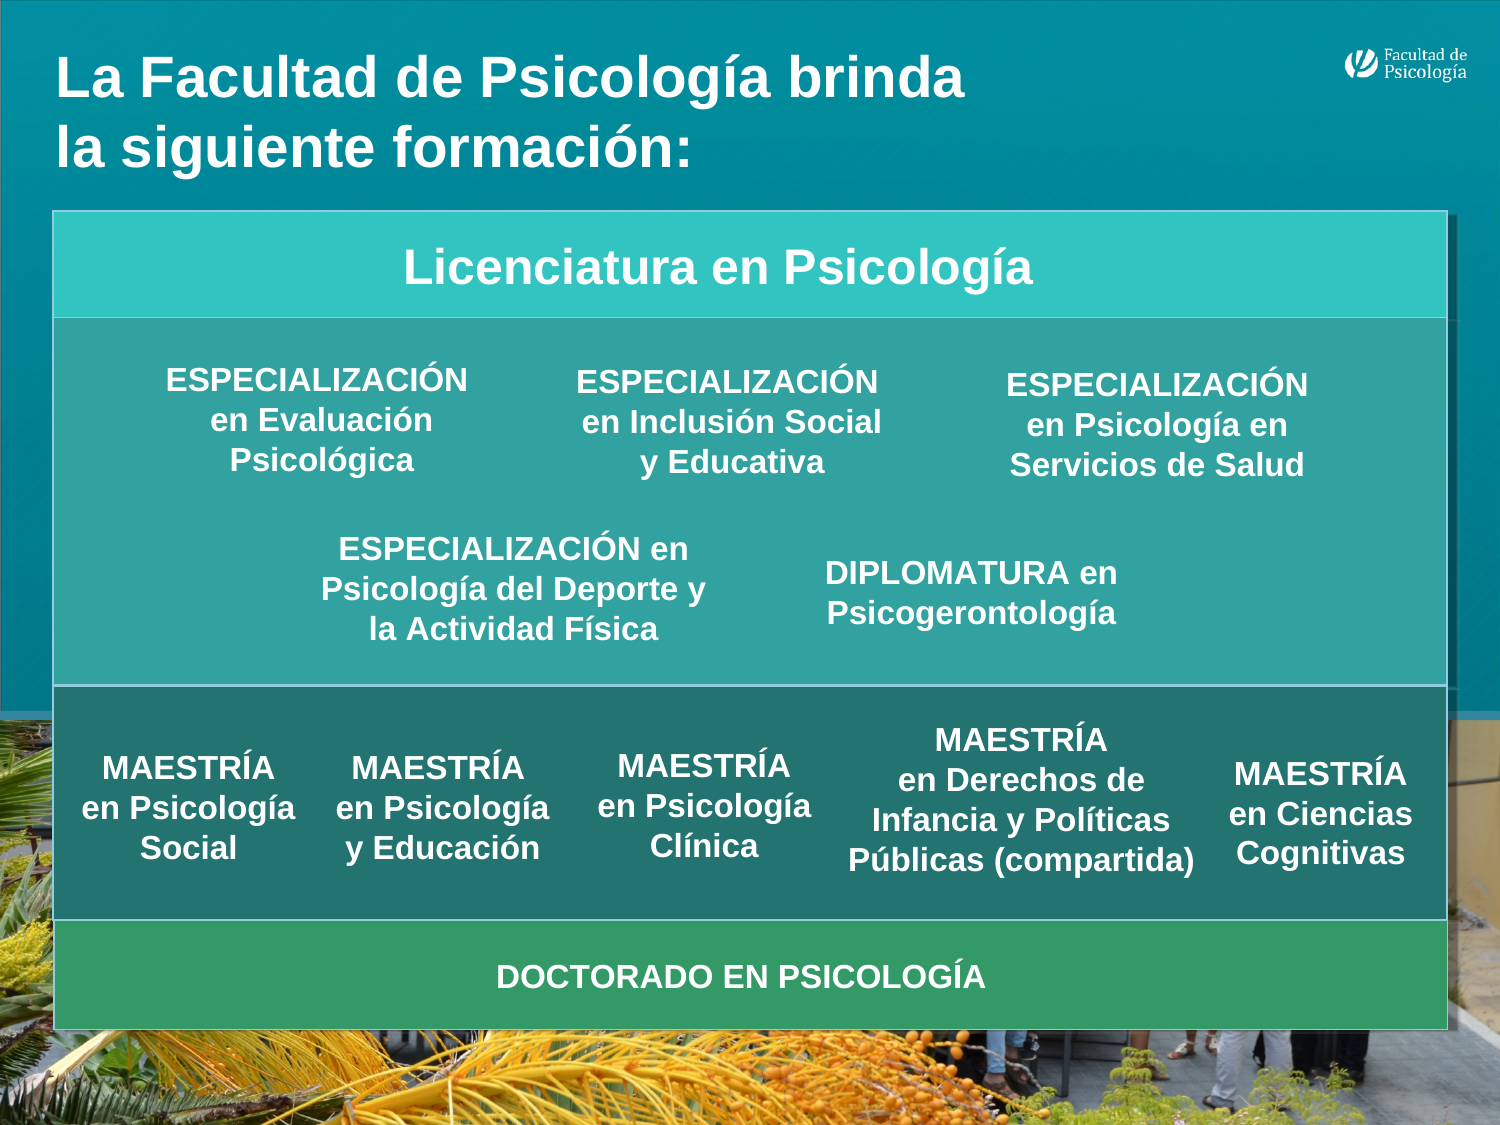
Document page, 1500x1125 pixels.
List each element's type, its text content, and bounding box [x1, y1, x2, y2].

text_box MAESTRÍA en Psicología Social [34, 738, 307, 874]
text_box ESPECIALIZACIÓN en Inclusión Social y Educativa [555, 352, 910, 489]
text_box ESPECIALIZACIÓN en Psicología del Deporte y la Actividad Física [295, 519, 733, 655]
text_box ESPECIALIZACIÓN en Psicología en Servicios de Salud [980, 355, 1335, 491]
picture [0, 0, 1500, 710]
text_box Licenciatura en Psicología [388, 227, 1050, 303]
text_box MAESTRÍA en Derechos de Infancia y Políticas Públicas (compartida) [832, 710, 1211, 886]
picture [0, 721, 1500, 1125]
text_box MAESTRÍA en Psicología Clínica [572, 736, 832, 872]
text_box DOCTORADO EN PSICOLOGÍA [53, 947, 1430, 1003]
text_box DIPLOMATURA en Psicogerontología [803, 543, 1140, 639]
text_box [53, 872, 1448, 1030]
text_box La Facultad de Psicología brinda la siguiente formación: [41, 31, 1002, 176]
text_box [53, 211, 1447, 744]
text_box MAESTRÍA en Psicología y Educación [307, 738, 579, 874]
text_box MAESTRÍA en Ciencias Cognitivas [1189, 744, 1453, 880]
text_box ESPECIALIZACIÓN en Evaluación Psicológica [141, 350, 502, 486]
